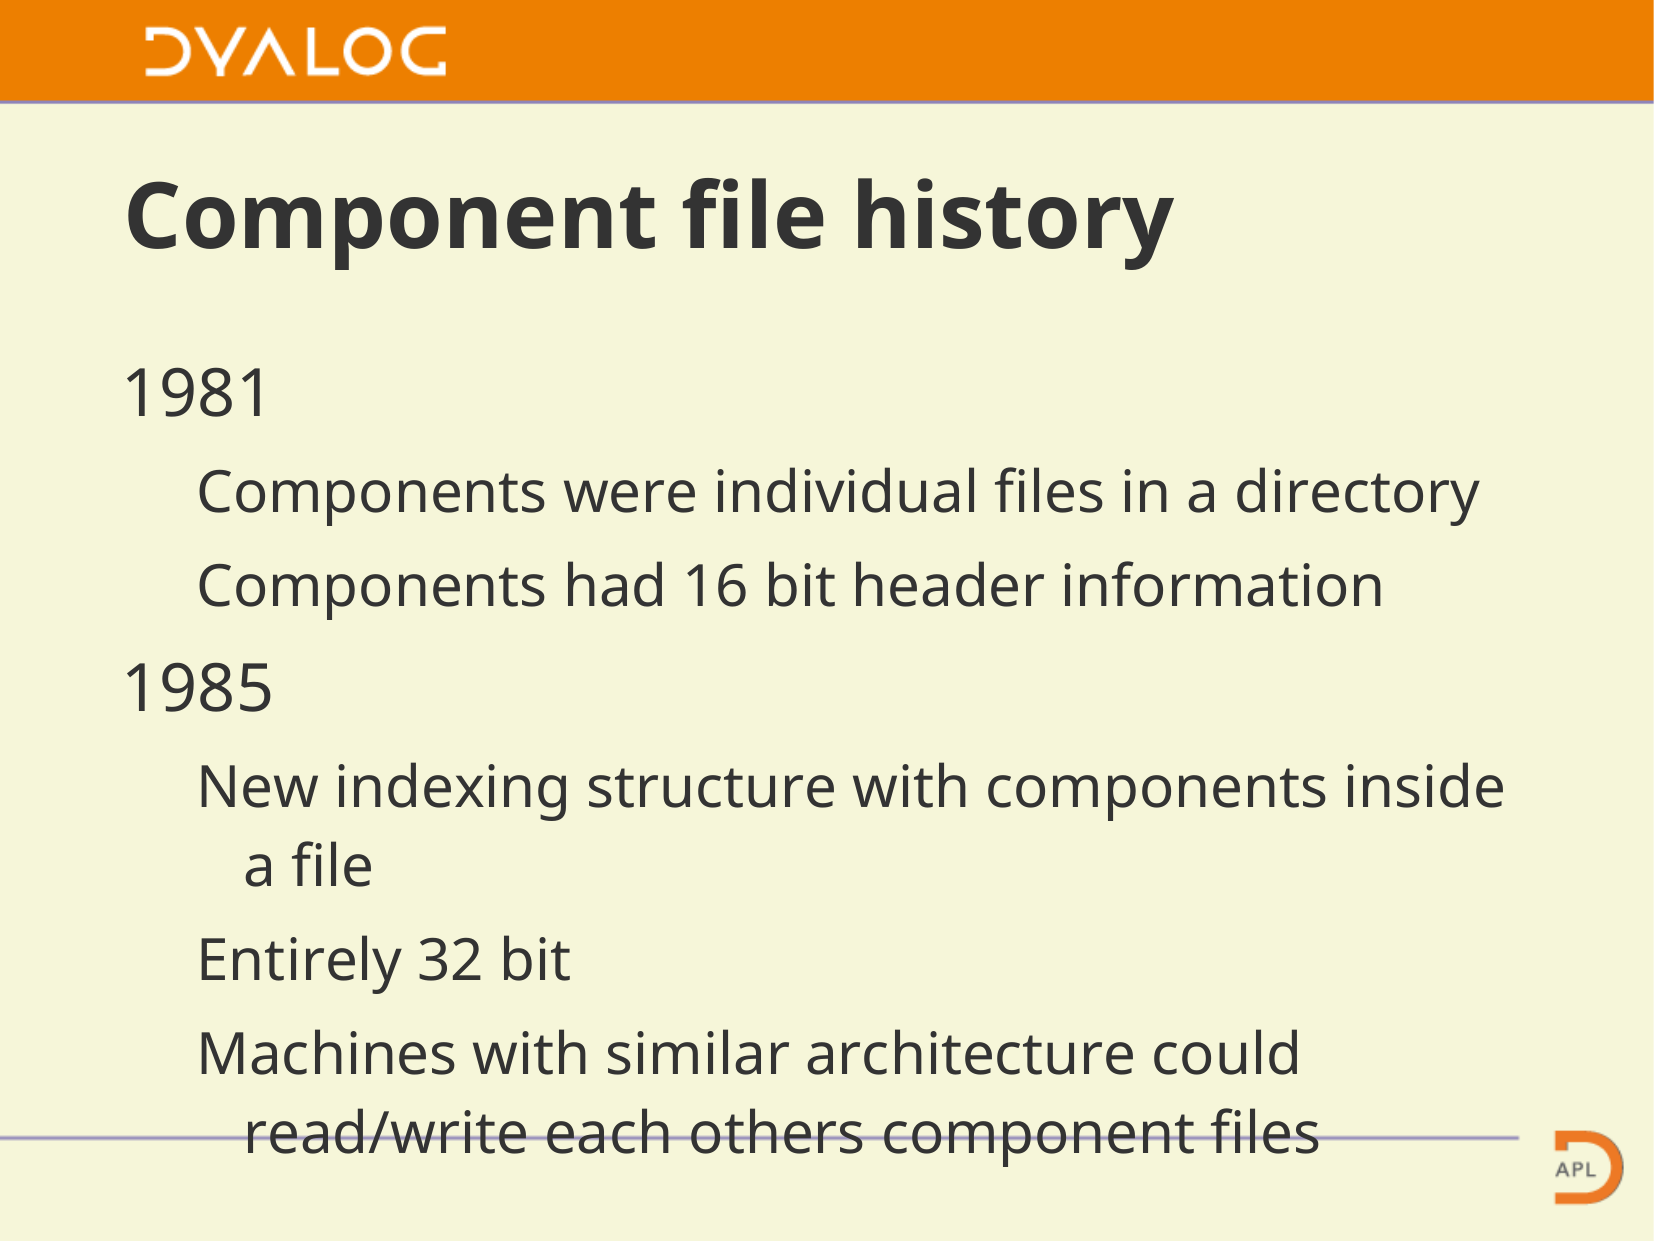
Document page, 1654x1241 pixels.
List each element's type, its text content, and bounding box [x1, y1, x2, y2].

picture [0, 0, 1654, 1241]
title Component file history [124, 83, 1530, 344]
list 1981 Components were individual files in a directory Components had 16 bit header information 1985 New indexing structure with components inside a file Entirely 32 bit Machines with similar architecture could read/write each others component files [121, 344, 1534, 1127]
